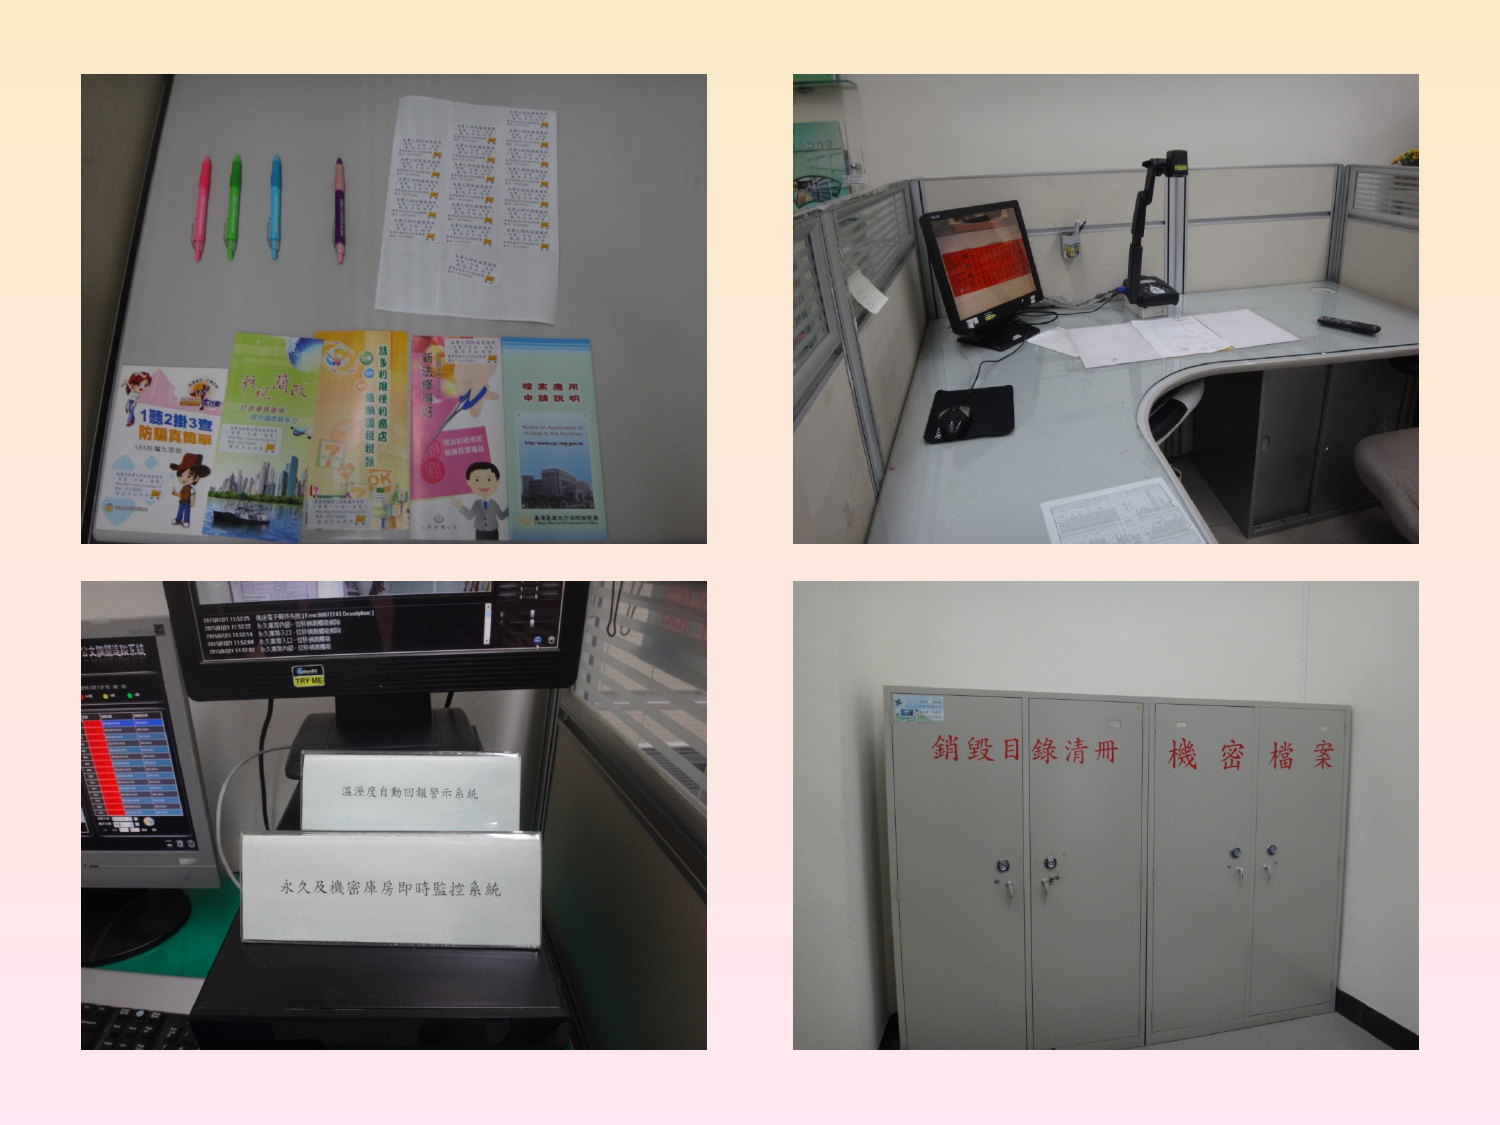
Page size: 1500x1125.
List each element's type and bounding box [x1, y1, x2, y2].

picture [793, 581, 1419, 1051]
picture [793, 75, 1419, 544]
picture [81, 581, 707, 1051]
picture [81, 75, 707, 544]
